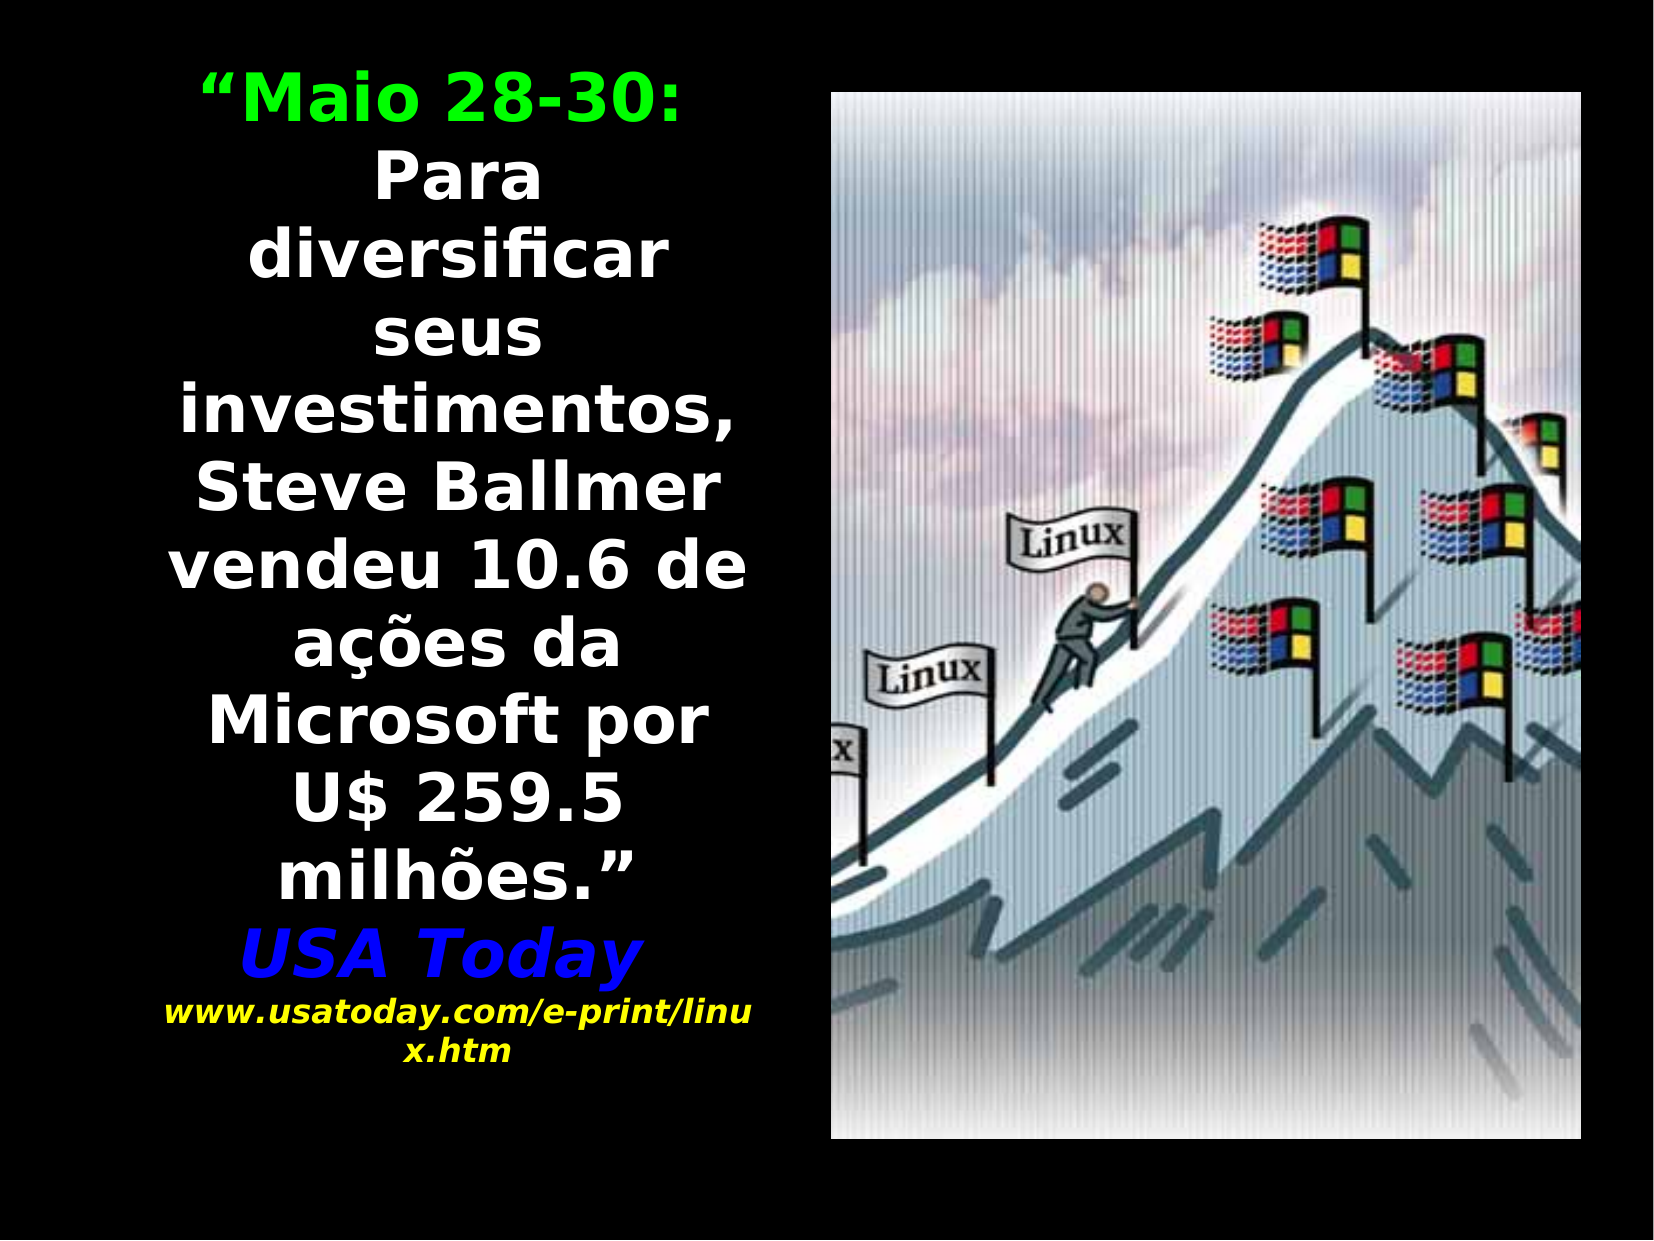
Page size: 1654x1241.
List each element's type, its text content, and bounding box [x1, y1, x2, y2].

picture [831, 92, 1581, 1139]
subtitle “Maio 28-30: Para diversificar seus investimentos, Steve Ballmer vendeu 10.6 de ações da Microsoft por U$ 259.5 milhões.” USA Today www.usatoday.com/e-print/linux.htm [83, 58, 762, 1072]
